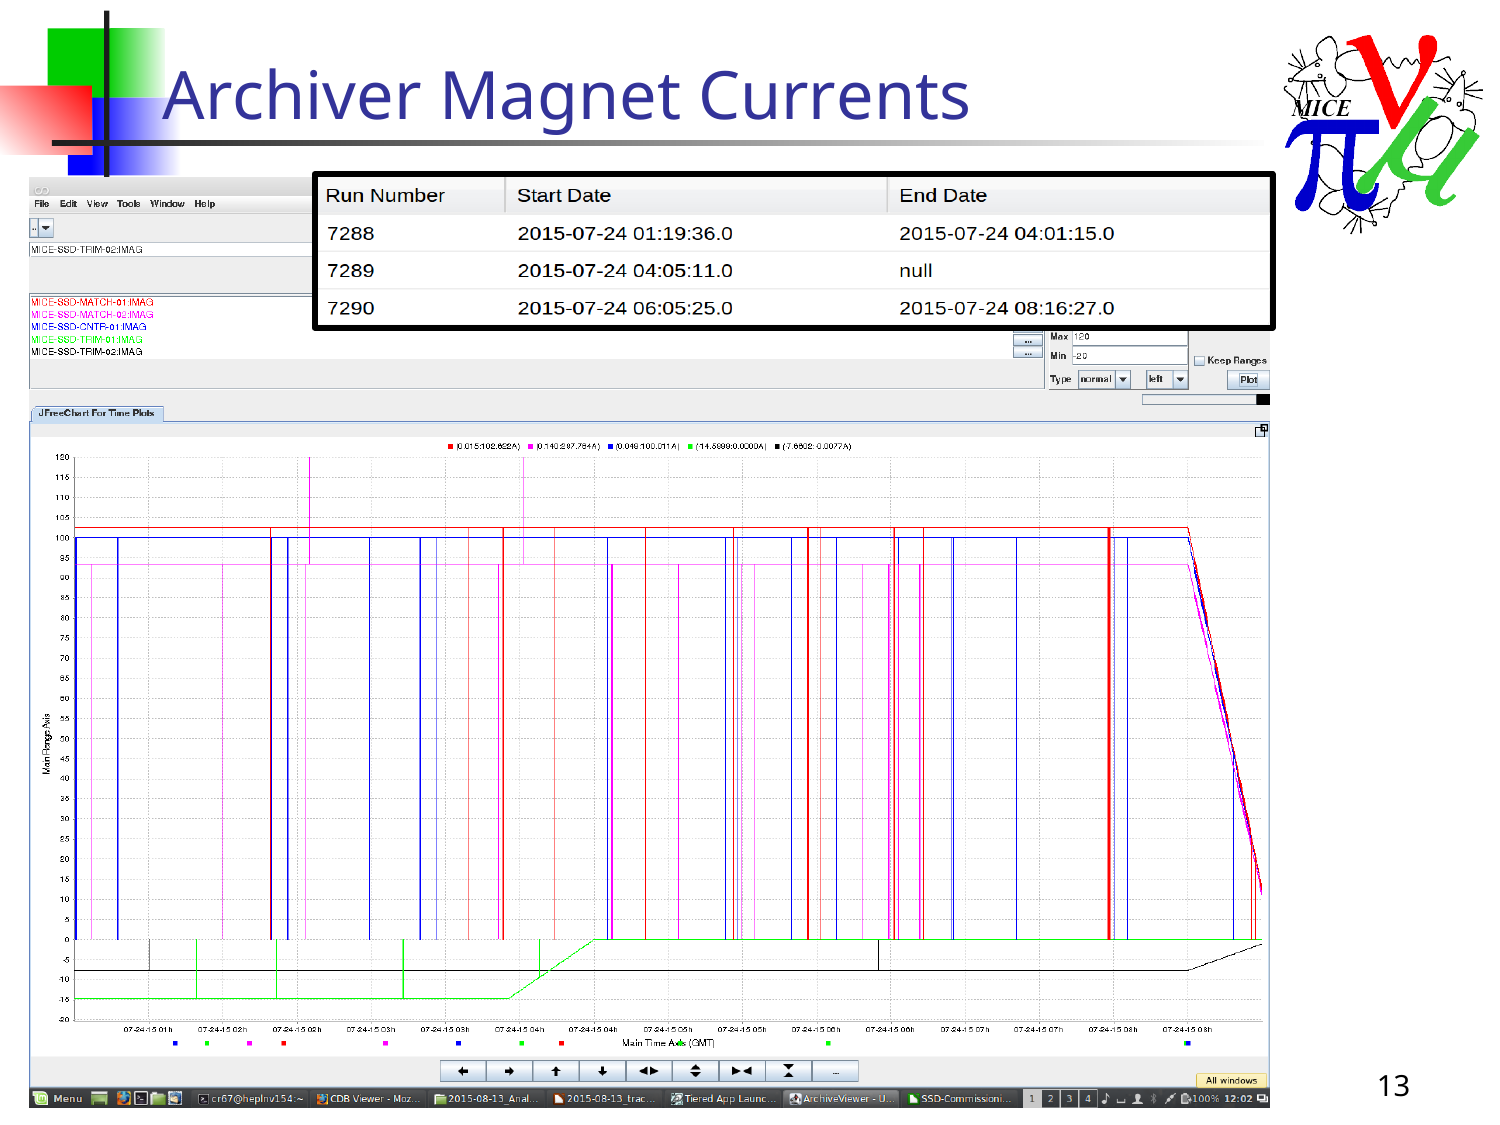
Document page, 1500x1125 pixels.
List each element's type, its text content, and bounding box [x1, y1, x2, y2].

picture [29, 177, 1270, 1108]
picture [1276, 5, 1500, 251]
title Archiver Magnet Currents [162, 0, 1441, 188]
picture [317, 177, 1270, 325]
